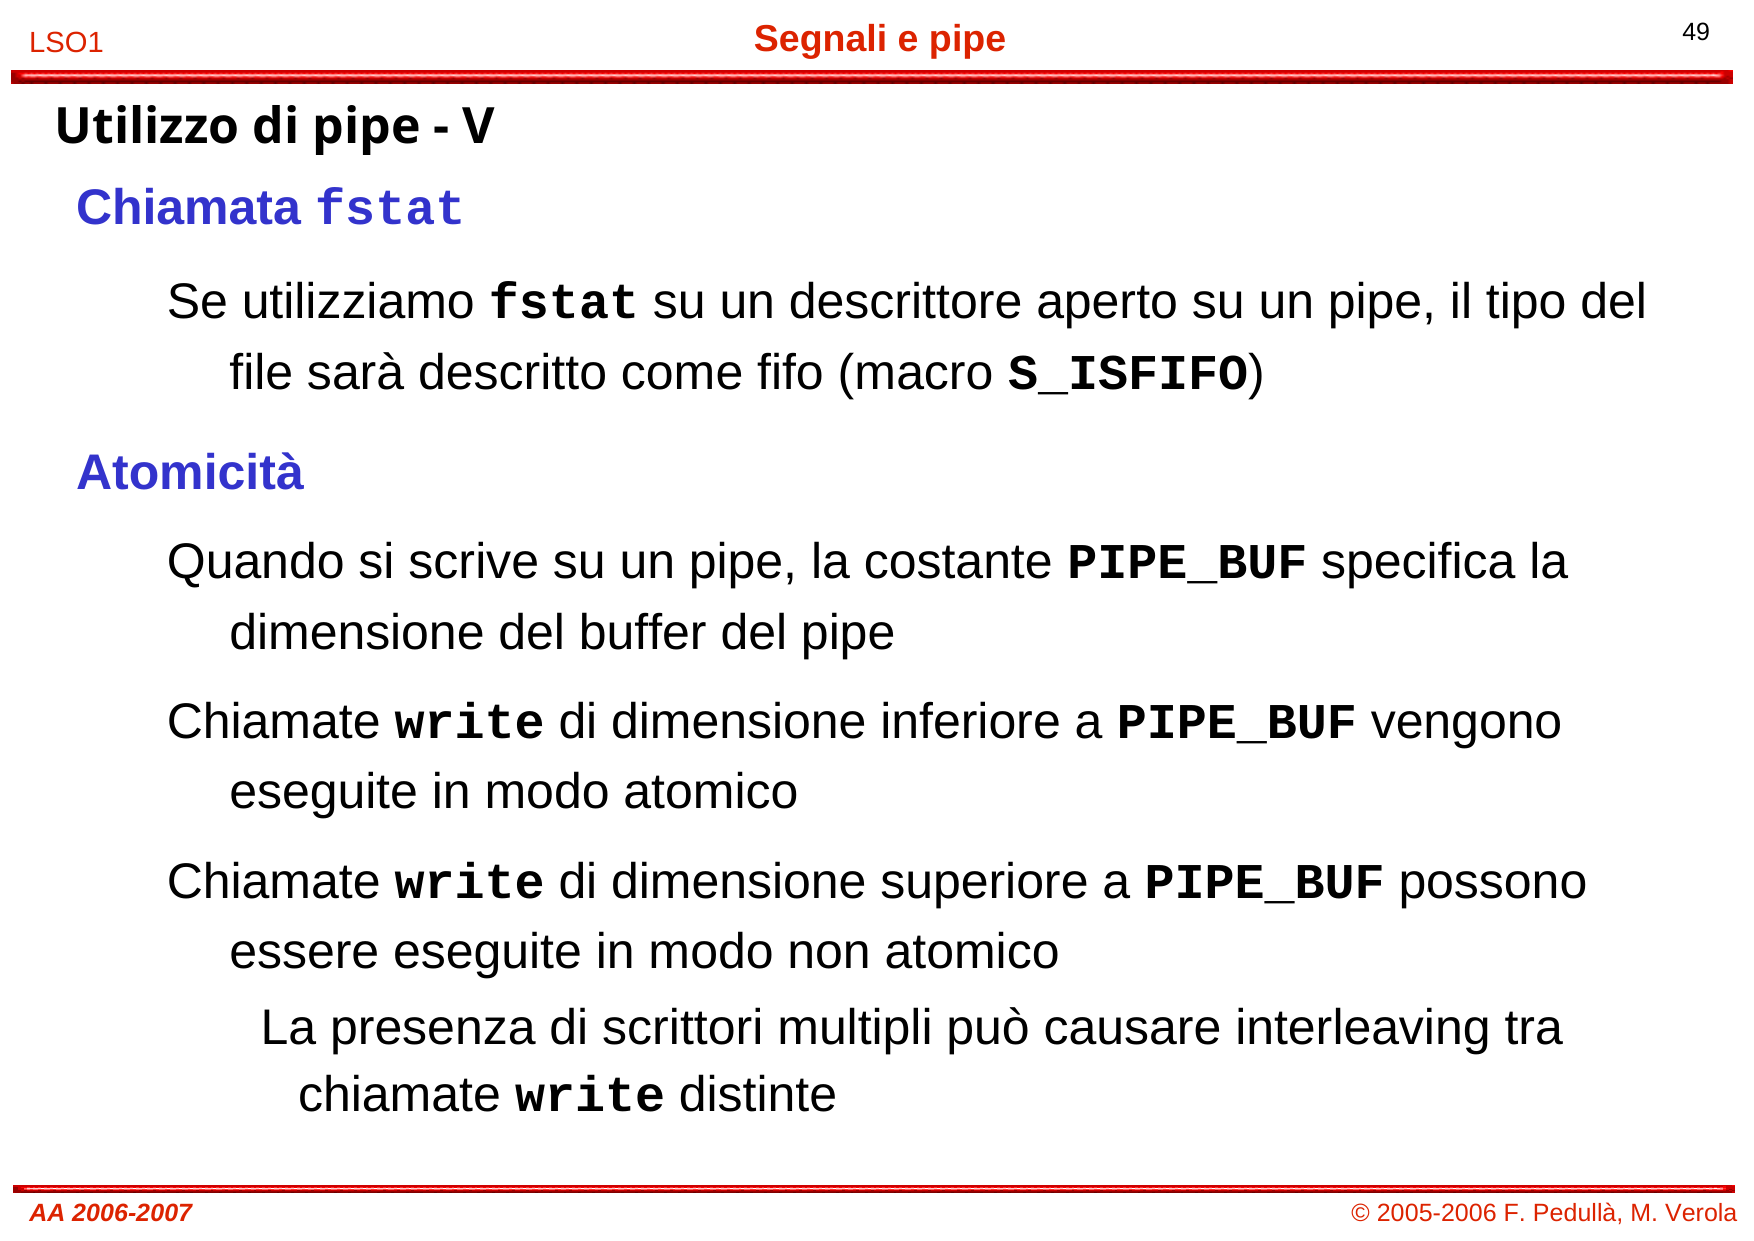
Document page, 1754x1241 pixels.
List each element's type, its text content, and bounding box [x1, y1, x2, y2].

list Chiamata fstat Se utilizziamo fstat su un descrittore aperto su un pipe, il tipo del file sarà descritto come fifo (macro S_ISFIFO) Atomicità Quando si scrive su un pipe, la costante PIPE_BUF specifica la dimensione del buffer del pipe Chiamate write di dimensione inferiore a PIPE_BUF vengono eseguite in modo atomico Chiamate write di dimensione superiore a PIPE_BUF possono essere eseguite in modo non atomico La presenza di scrittori multipli può causare interleaving tra chiamate write distinte [58, 171, 1696, 1163]
picture [11, 70, 1733, 84]
title Utilizzo di pipe - V [40, 78, 1714, 174]
picture [13, 1185, 1735, 1193]
